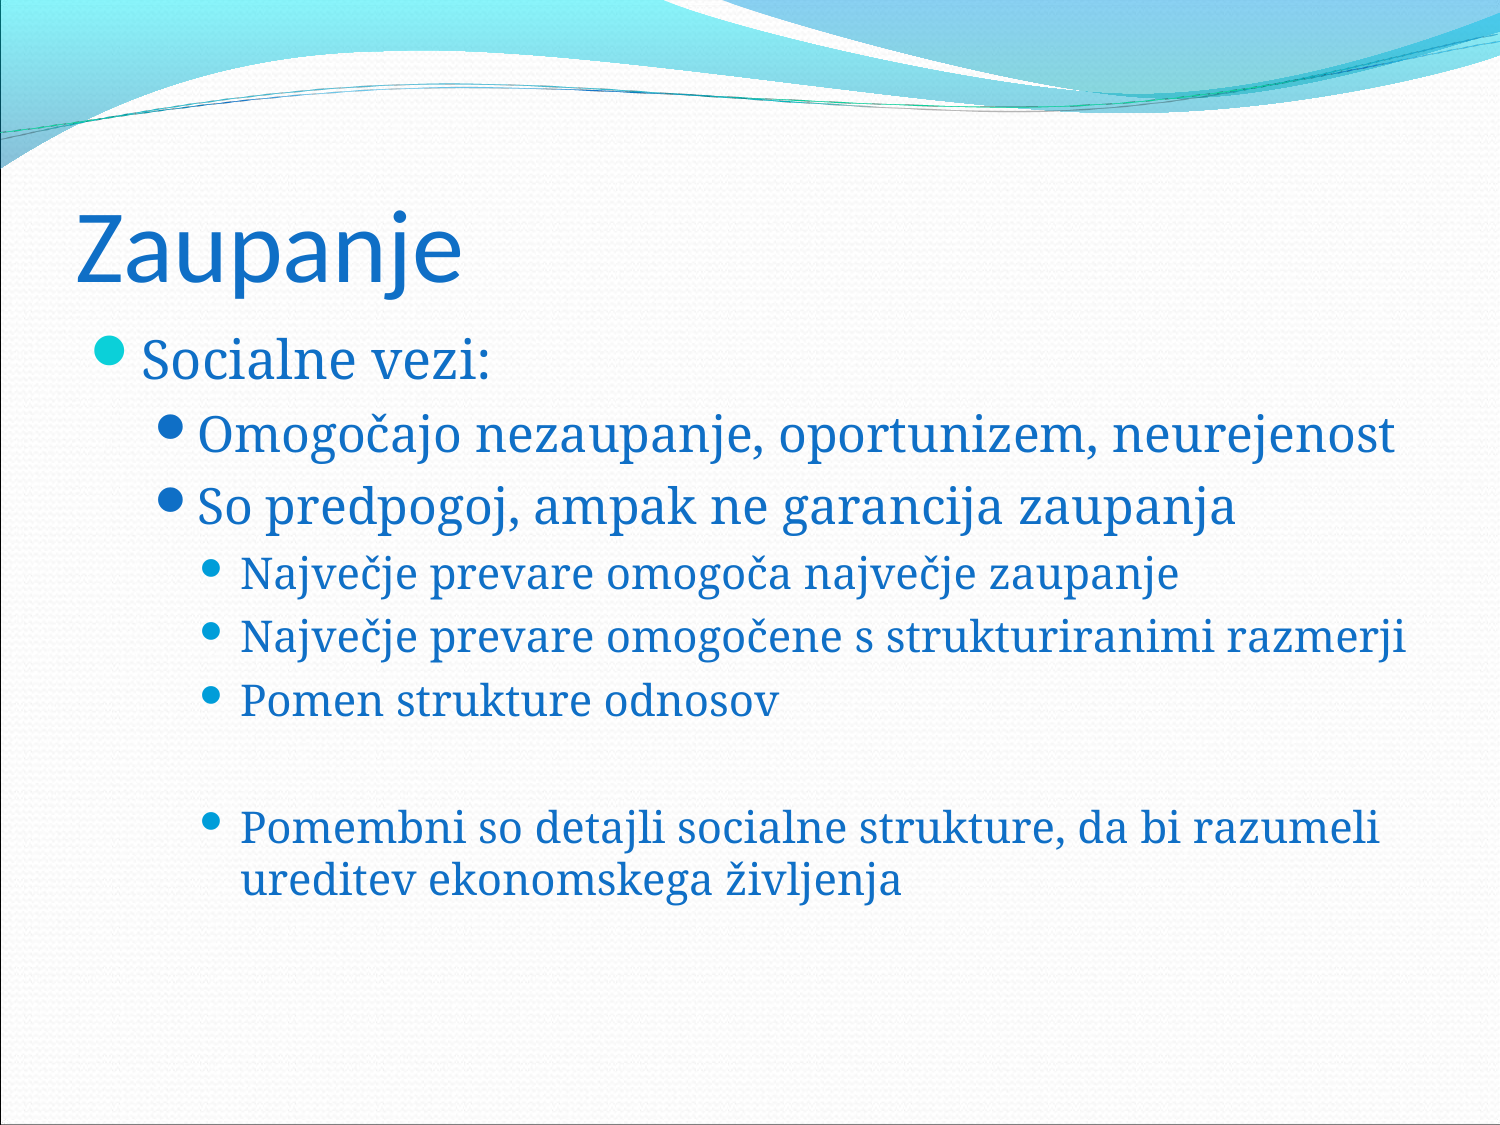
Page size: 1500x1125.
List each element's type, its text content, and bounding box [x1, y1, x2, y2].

list Socialne vezi: Omogočajo nezaupanje, oportunizem, neurejenost So predpogoj, ampak ne garancija zaupanja Največje prevare omogoča največje zaupanje Največje prevare omogočene s strukturiranimi razmerji Pomen strukture odnosov Pomembni so detajli socialne strukture, da bi razumeli ureditev ekonomskega življenja [75, 317, 1426, 1039]
title Zaupanje [75, 115, 1426, 304]
picture [0, 0, 1500, 1125]
